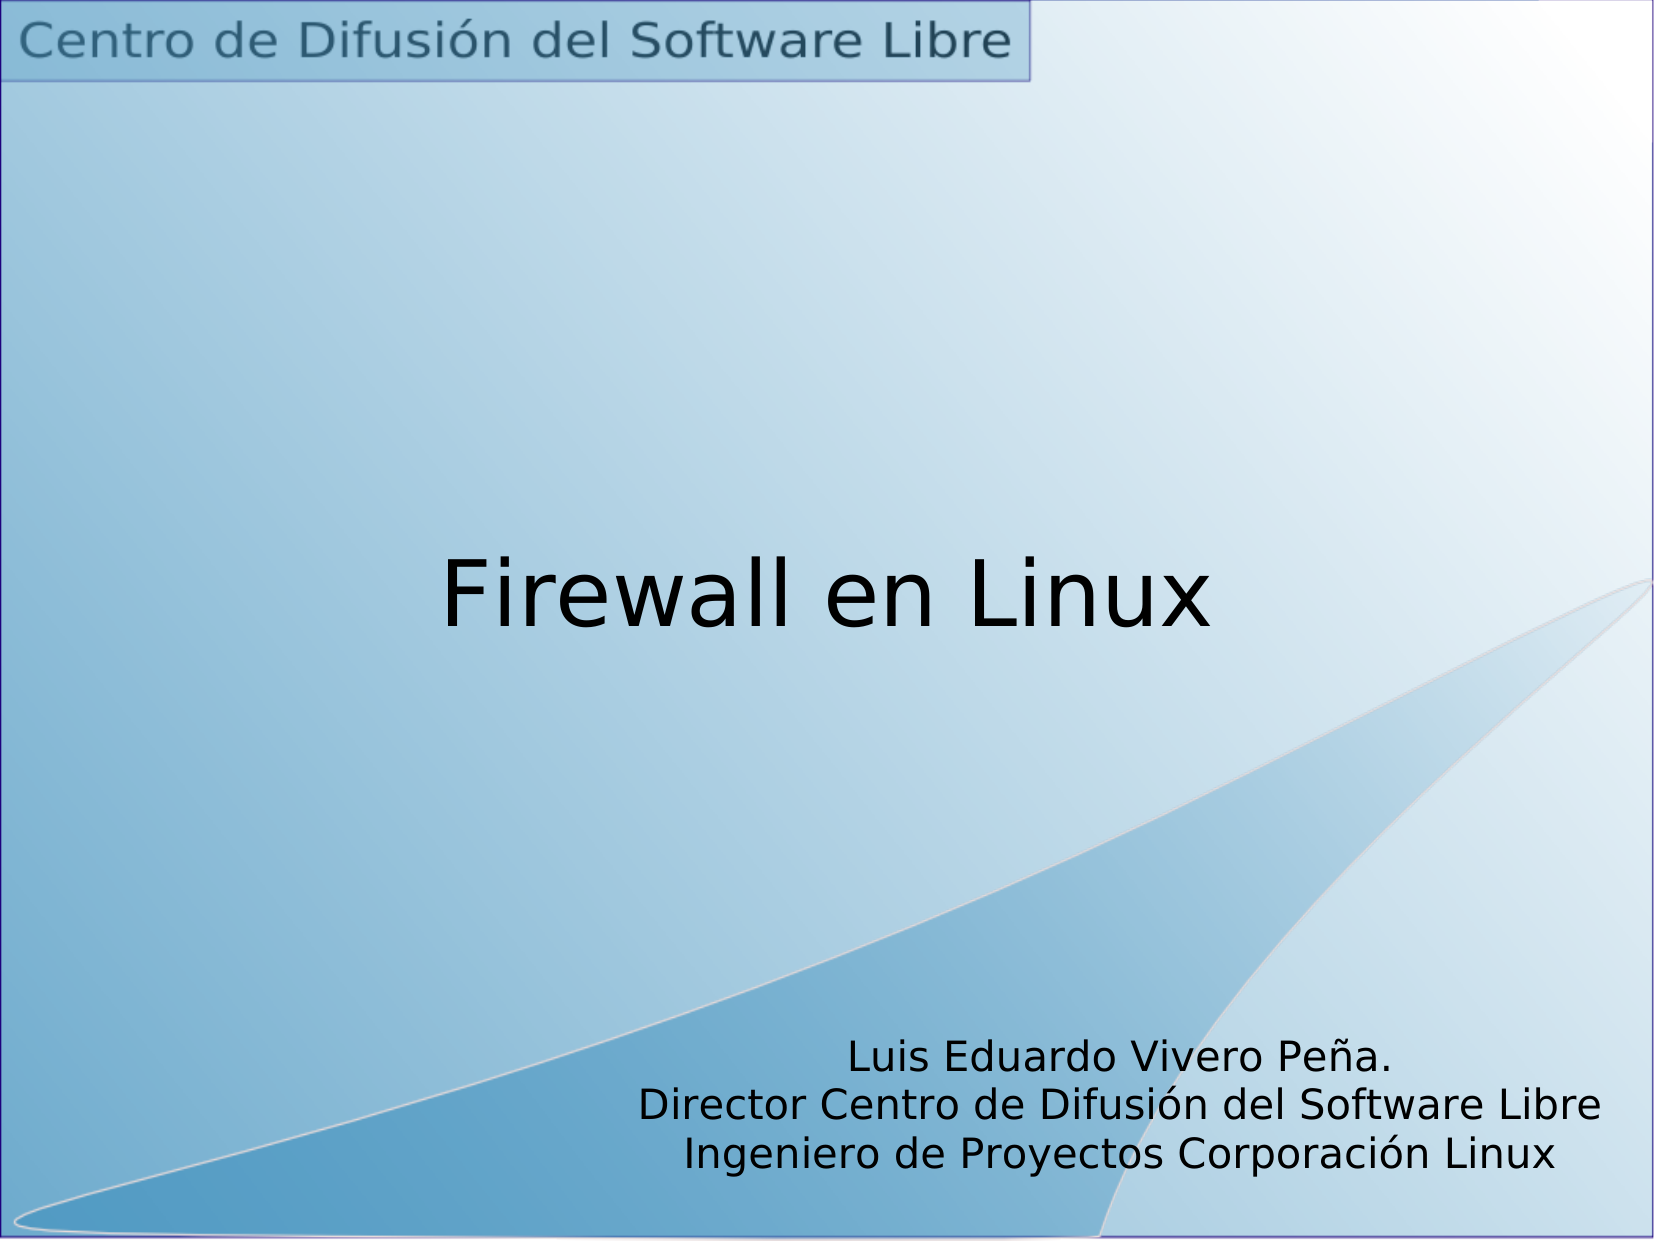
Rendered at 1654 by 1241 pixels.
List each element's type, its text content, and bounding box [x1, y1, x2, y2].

subtitle Luis Eduardo Vivero Peña. Director Centro de Difusión del Software Libre Ingeniero de Proyectos Corporación Linux [606, 987, 1634, 1224]
picture [0, 0, 1654, 1241]
title Firewall en Linux [121, 487, 1534, 702]
